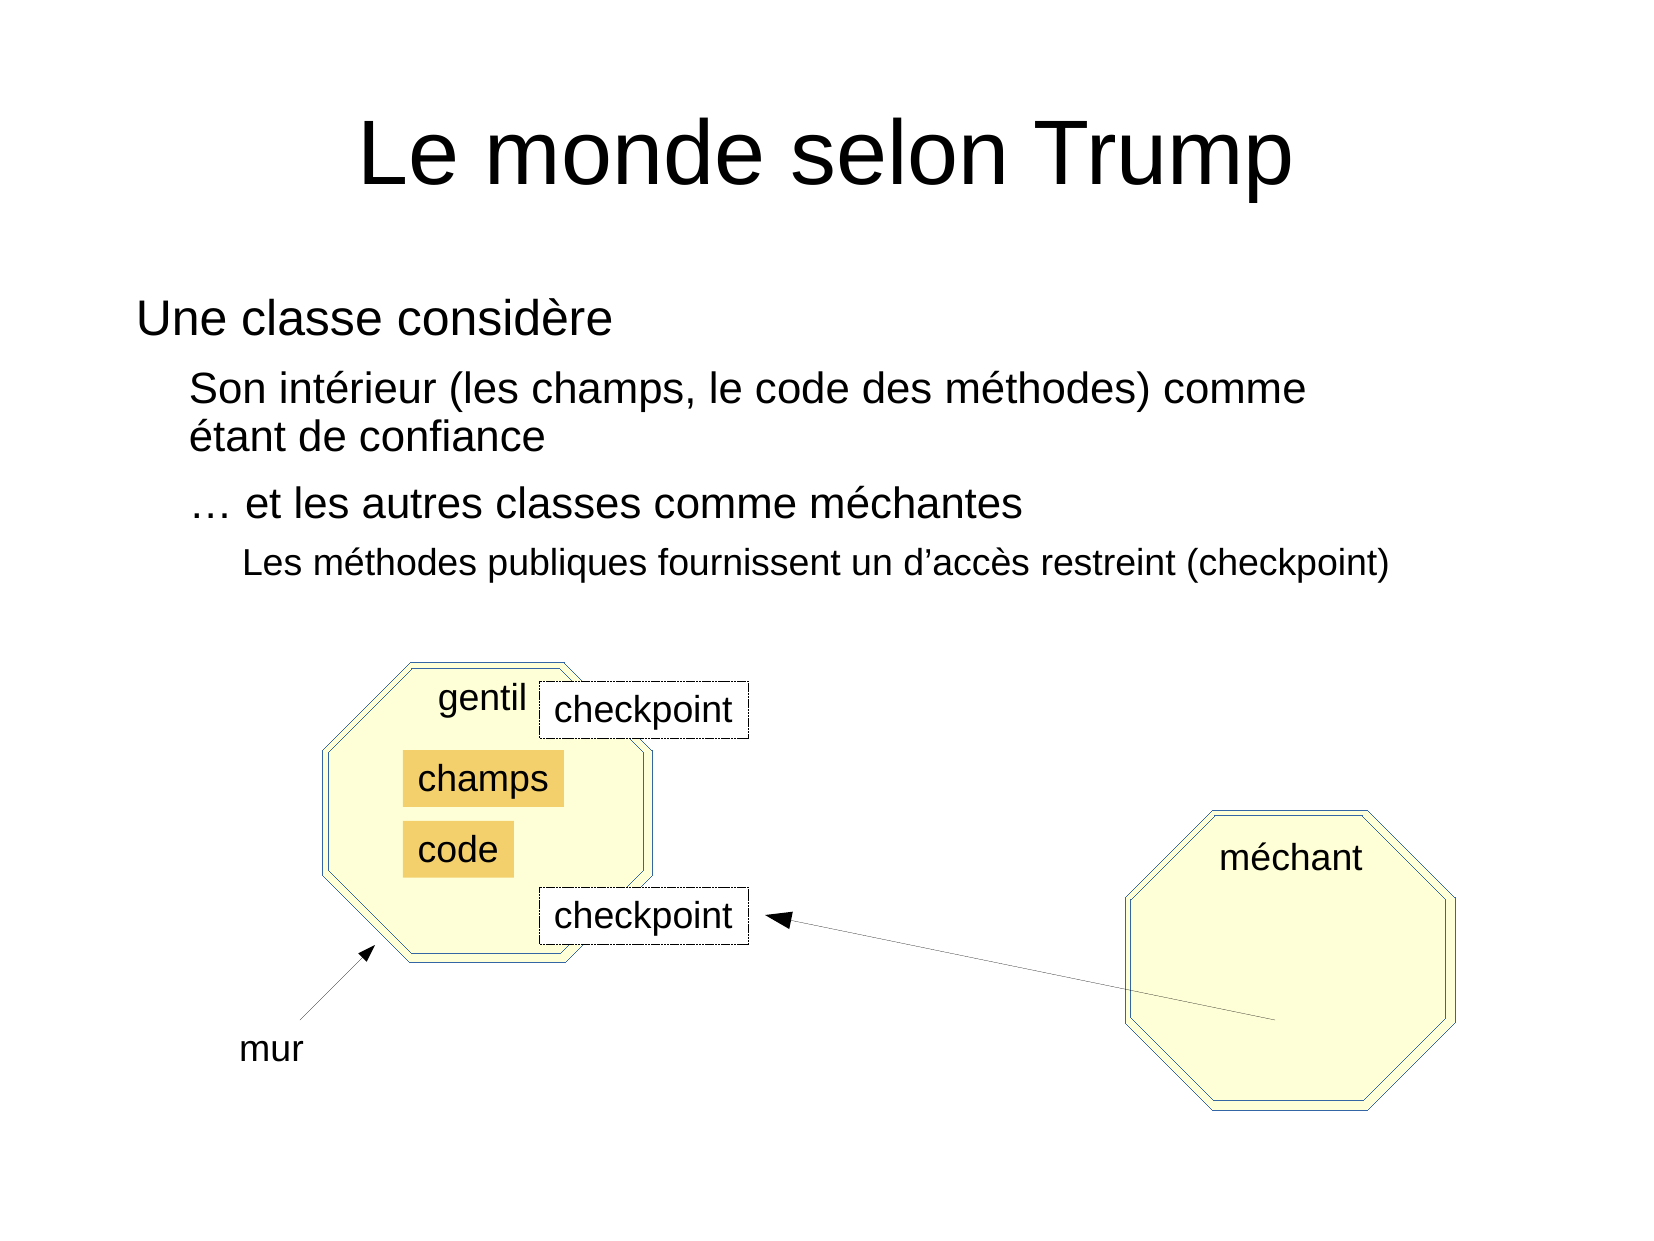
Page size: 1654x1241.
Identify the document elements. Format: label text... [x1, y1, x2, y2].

list Une classe considère Son intérieur (les champs, le code des méthodes) comme étant de confiance … et les autres classes comme méchantes Les méthodes publiques fournissent un d’accès restreint (checkpoint) [82, 290, 1571, 586]
text_box méchant [1204, 829, 1378, 887]
text_box gentil [423, 668, 543, 726]
text_box code [402, 820, 514, 878]
text_box champs [402, 750, 564, 807]
text_box [1125, 810, 1456, 1111]
title Le monde selon Trump [82, 49, 1571, 257]
text_box checkpoint [539, 681, 749, 739]
text_box [322, 662, 653, 963]
text_box checkpoint [539, 887, 749, 945]
text_box mur [224, 1020, 319, 1077]
